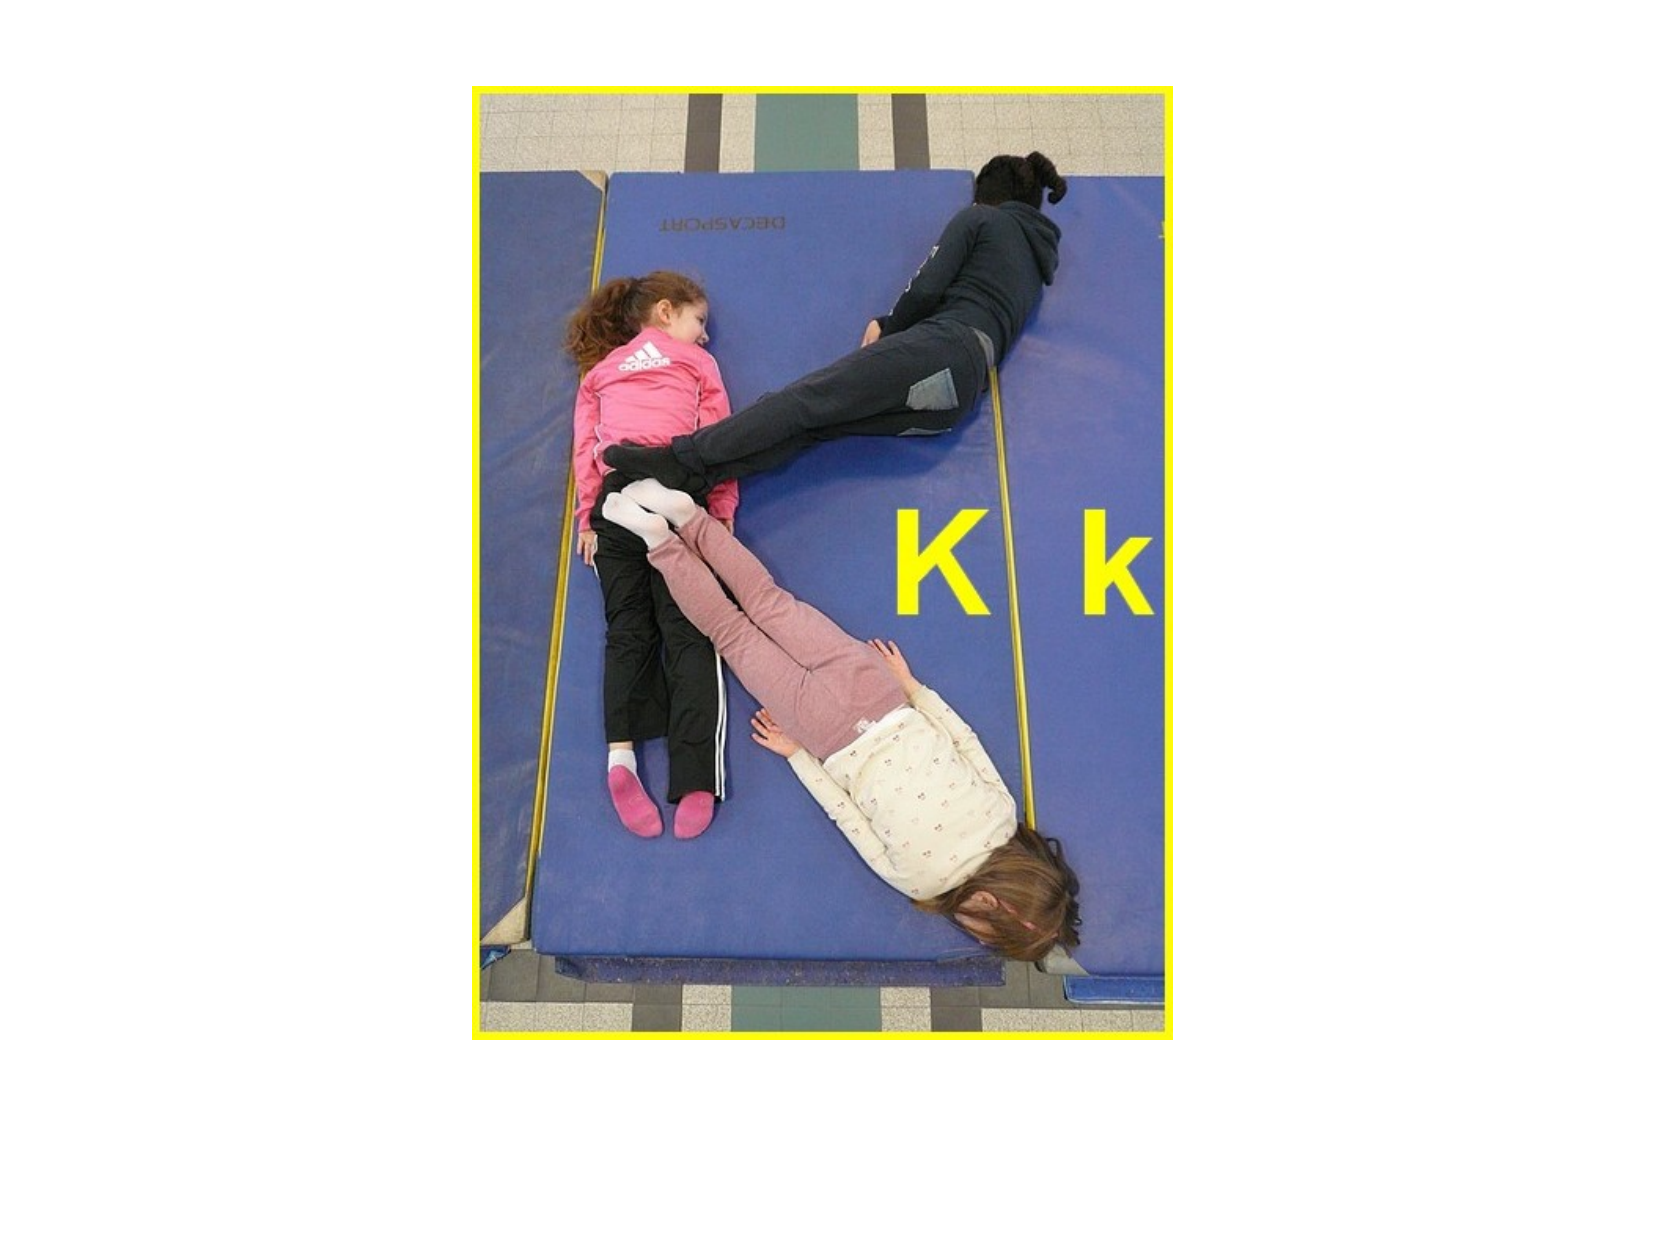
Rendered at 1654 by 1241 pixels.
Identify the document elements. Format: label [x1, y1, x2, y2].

picture [472, 86, 1173, 1040]
